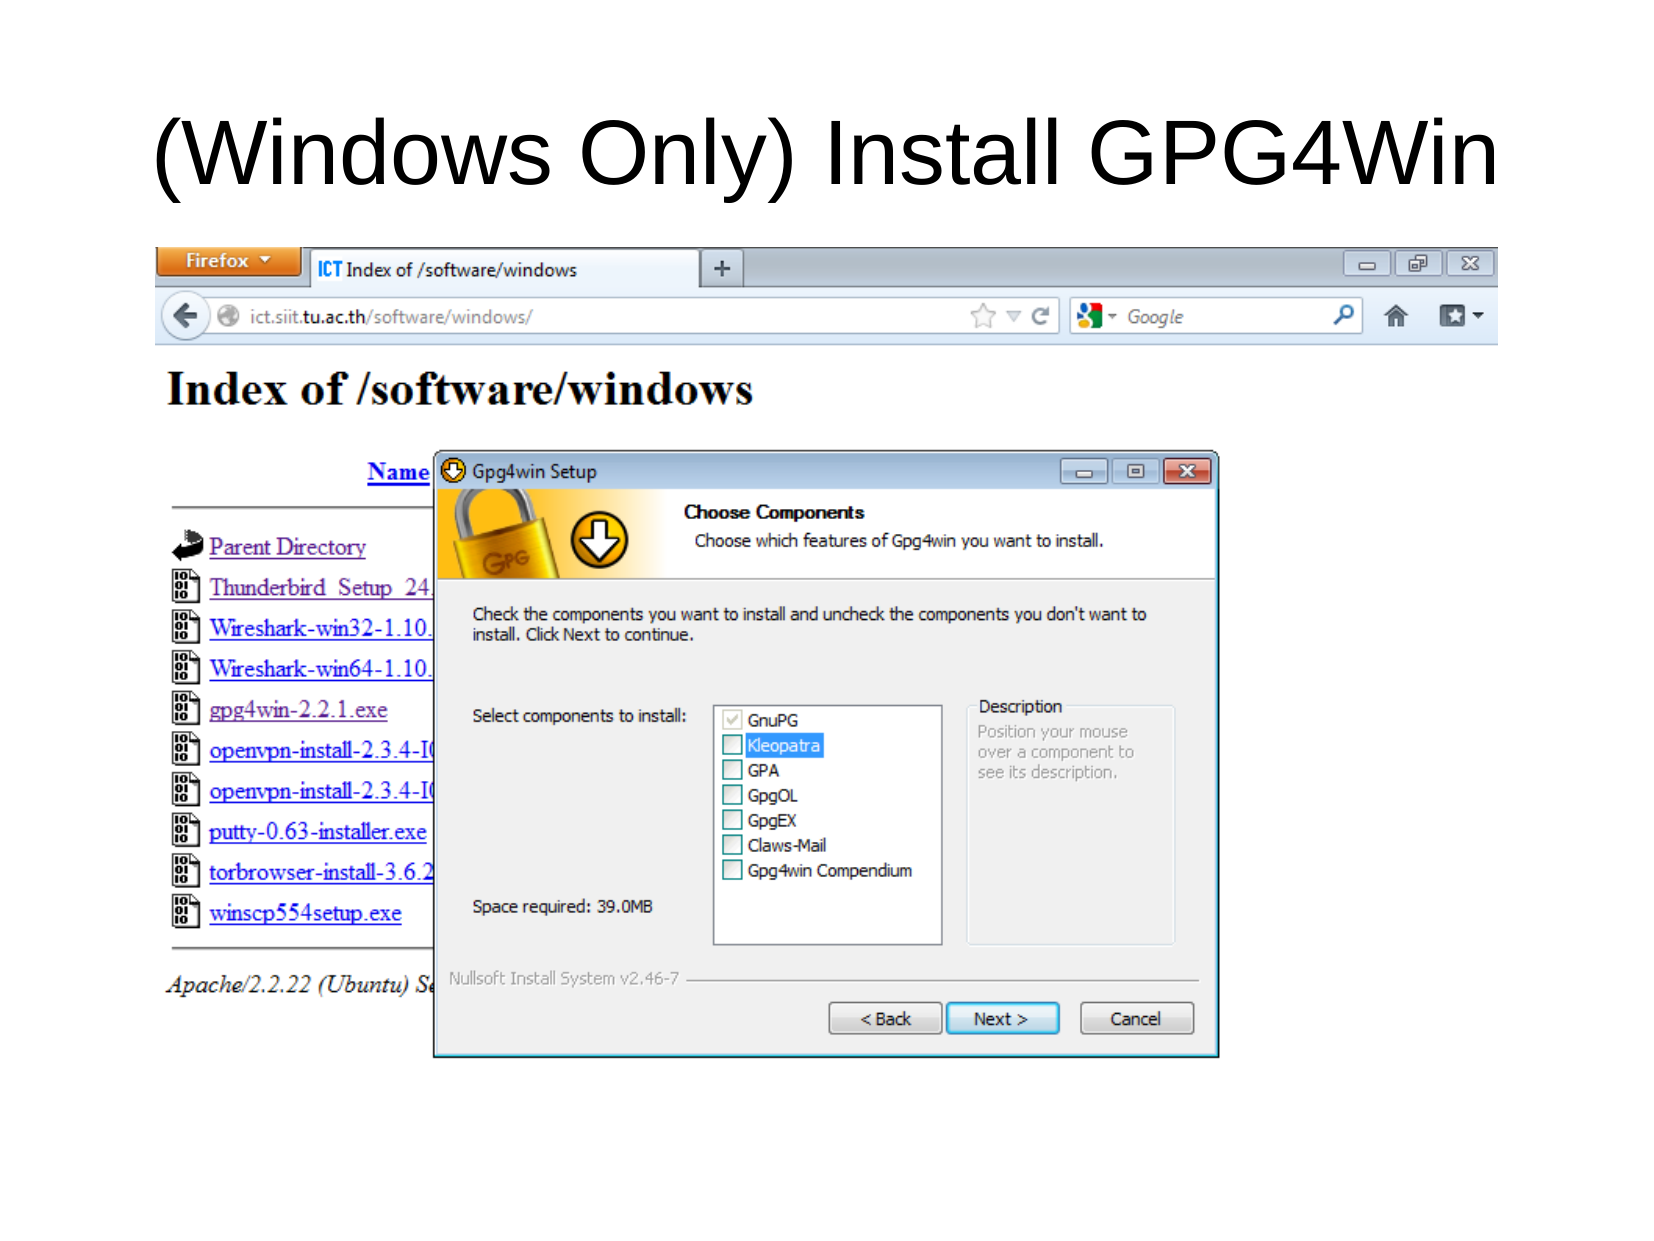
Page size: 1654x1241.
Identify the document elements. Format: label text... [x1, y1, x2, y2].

title (Windows Only) Install GPG4Win [82, 49, 1571, 257]
picture [155, 247, 1498, 1241]
